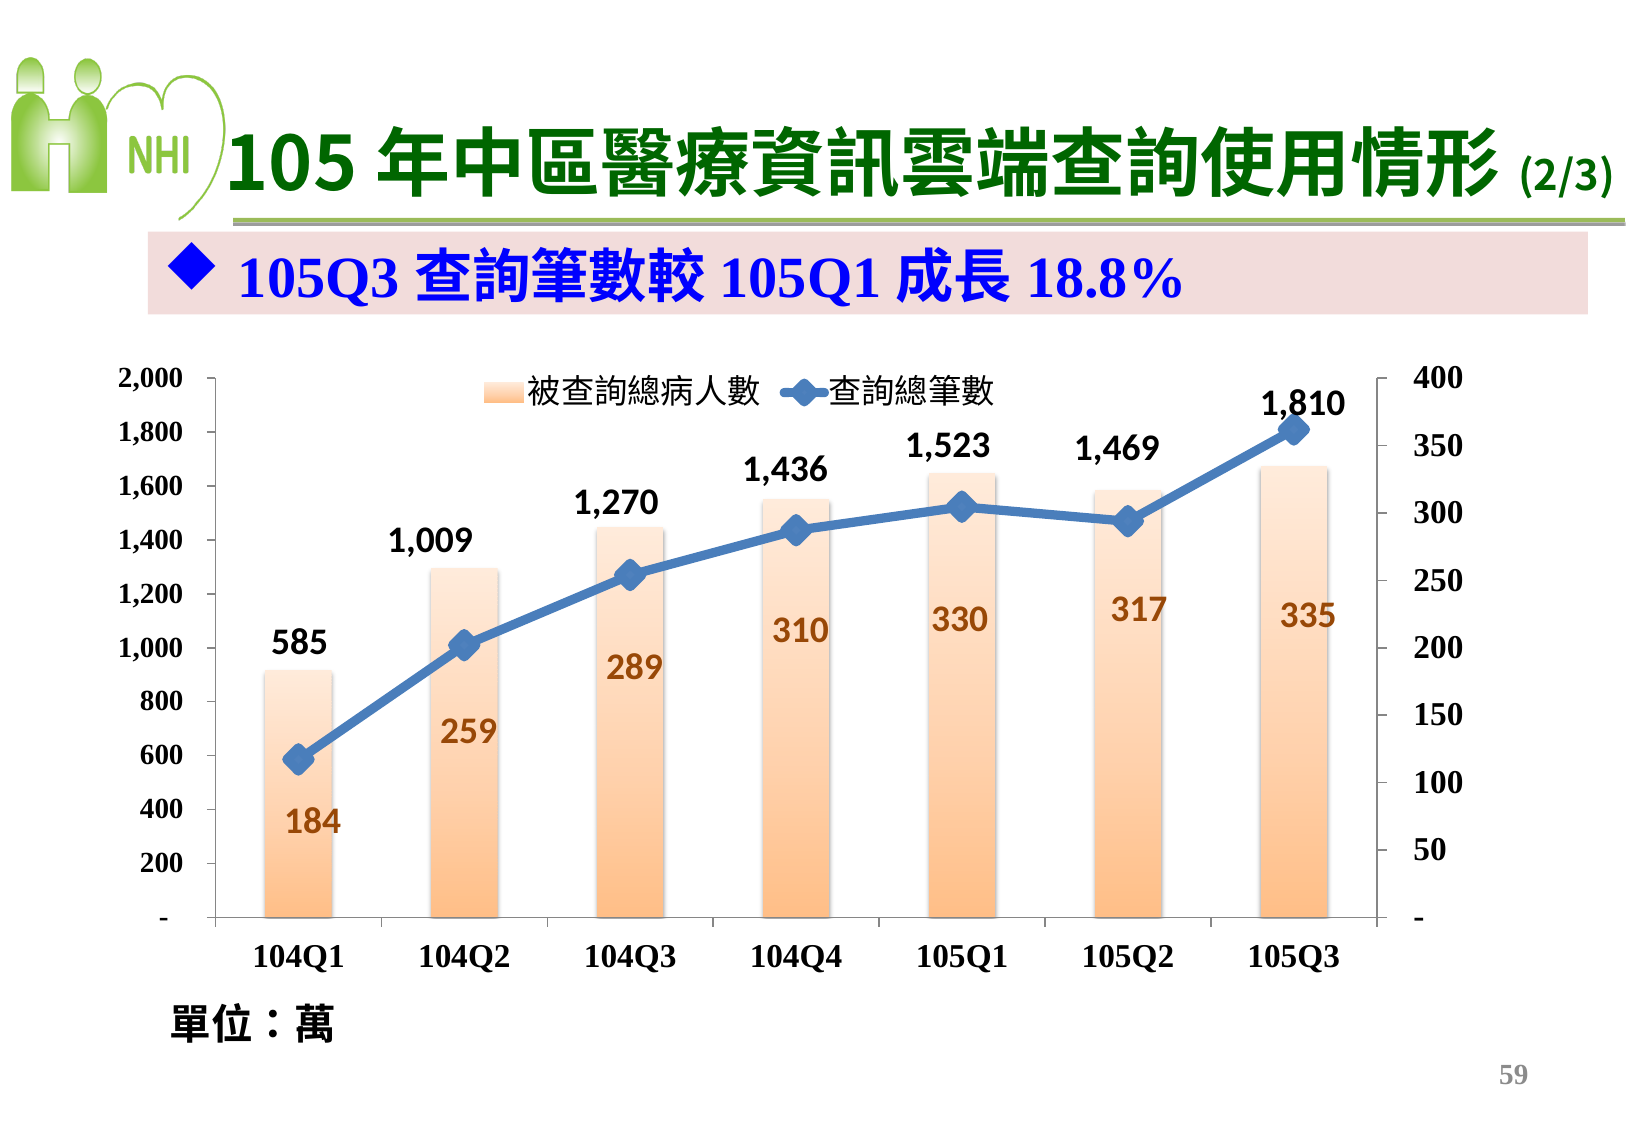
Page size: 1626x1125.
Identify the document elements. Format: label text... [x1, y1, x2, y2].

text_box 單位：萬 [154, 990, 352, 1056]
title 105年中區醫療資訊雲端查詢使用情形(2/3) [198, 78, 1625, 244]
picture [0, 42, 233, 233]
slide_number <編號> [1164, 1042, 1544, 1103]
picture [95, 349, 1588, 988]
text_box [37, 371, 1588, 1125]
text_box 105Q3查詢筆數較105Q1成長18.8% [147, 231, 1588, 315]
